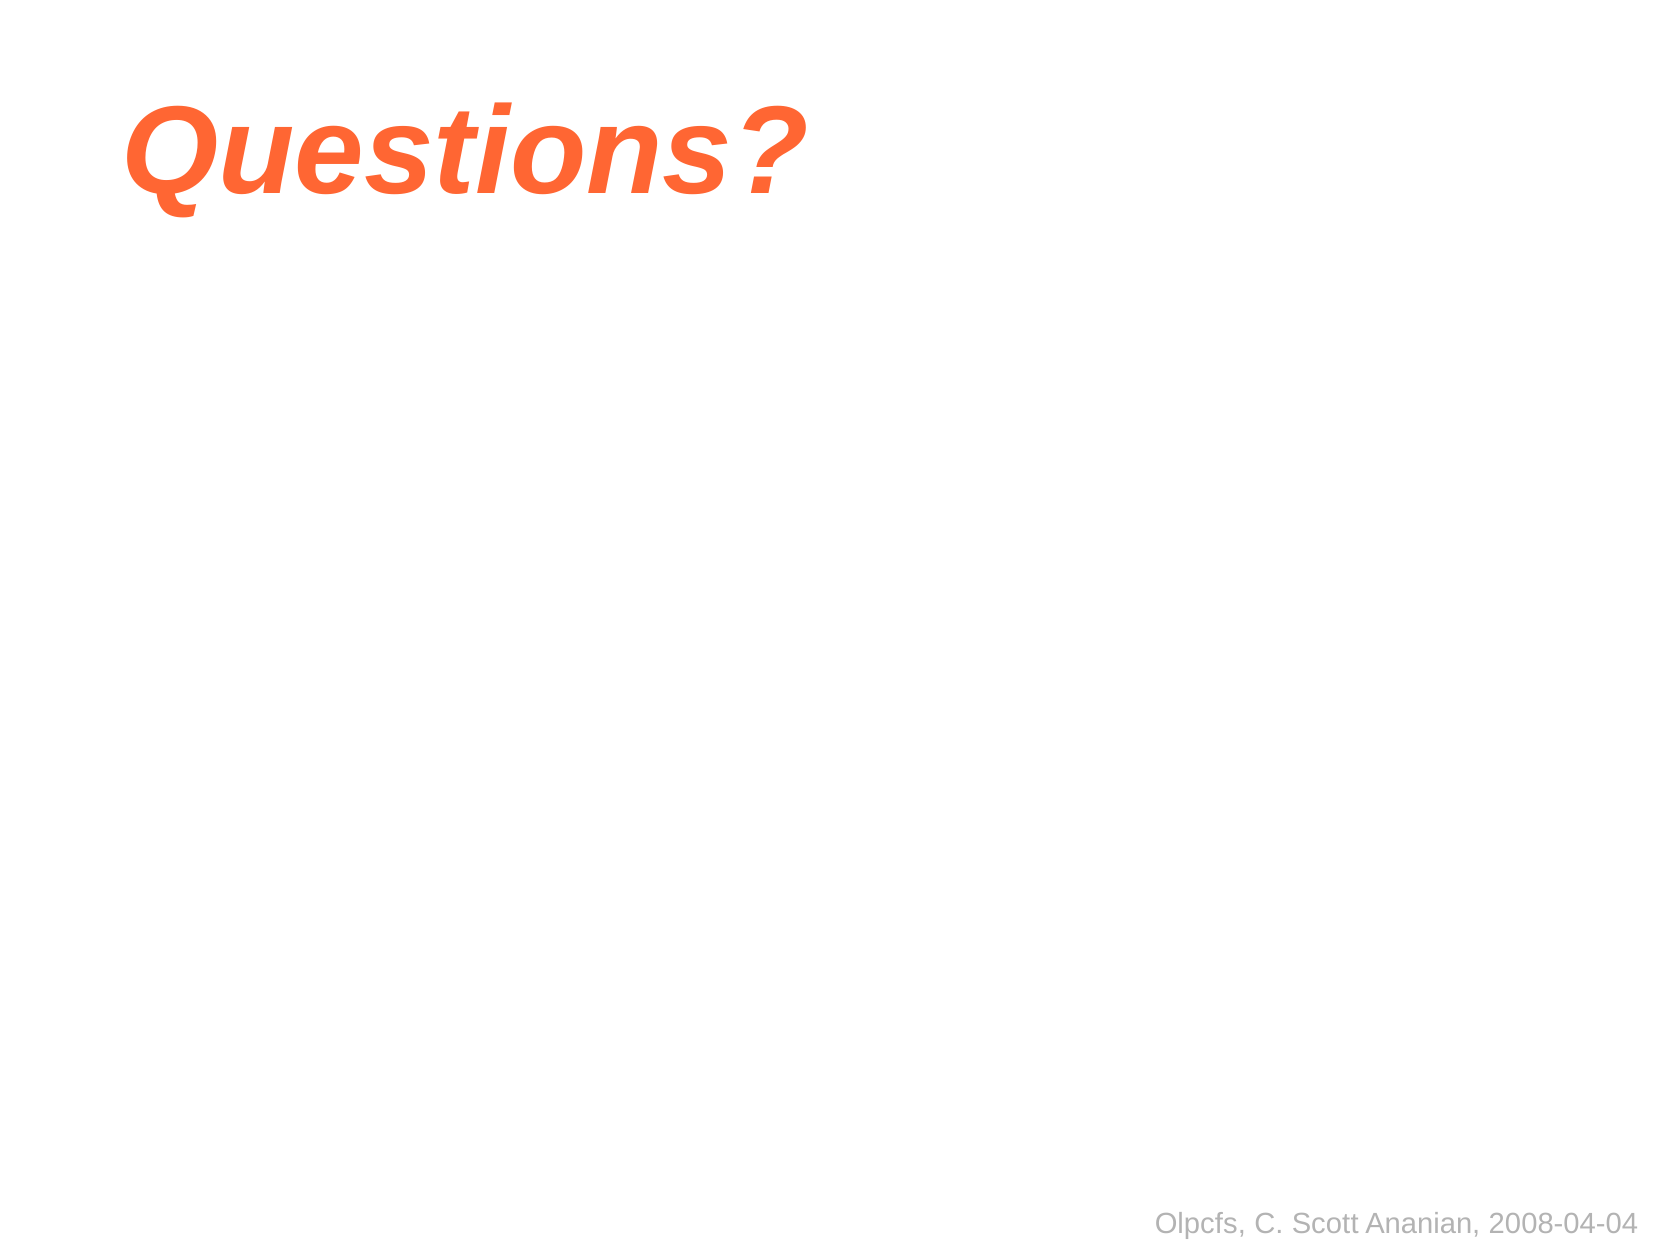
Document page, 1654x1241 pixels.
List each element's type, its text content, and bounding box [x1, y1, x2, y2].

title Questions? [121, 46, 1534, 254]
